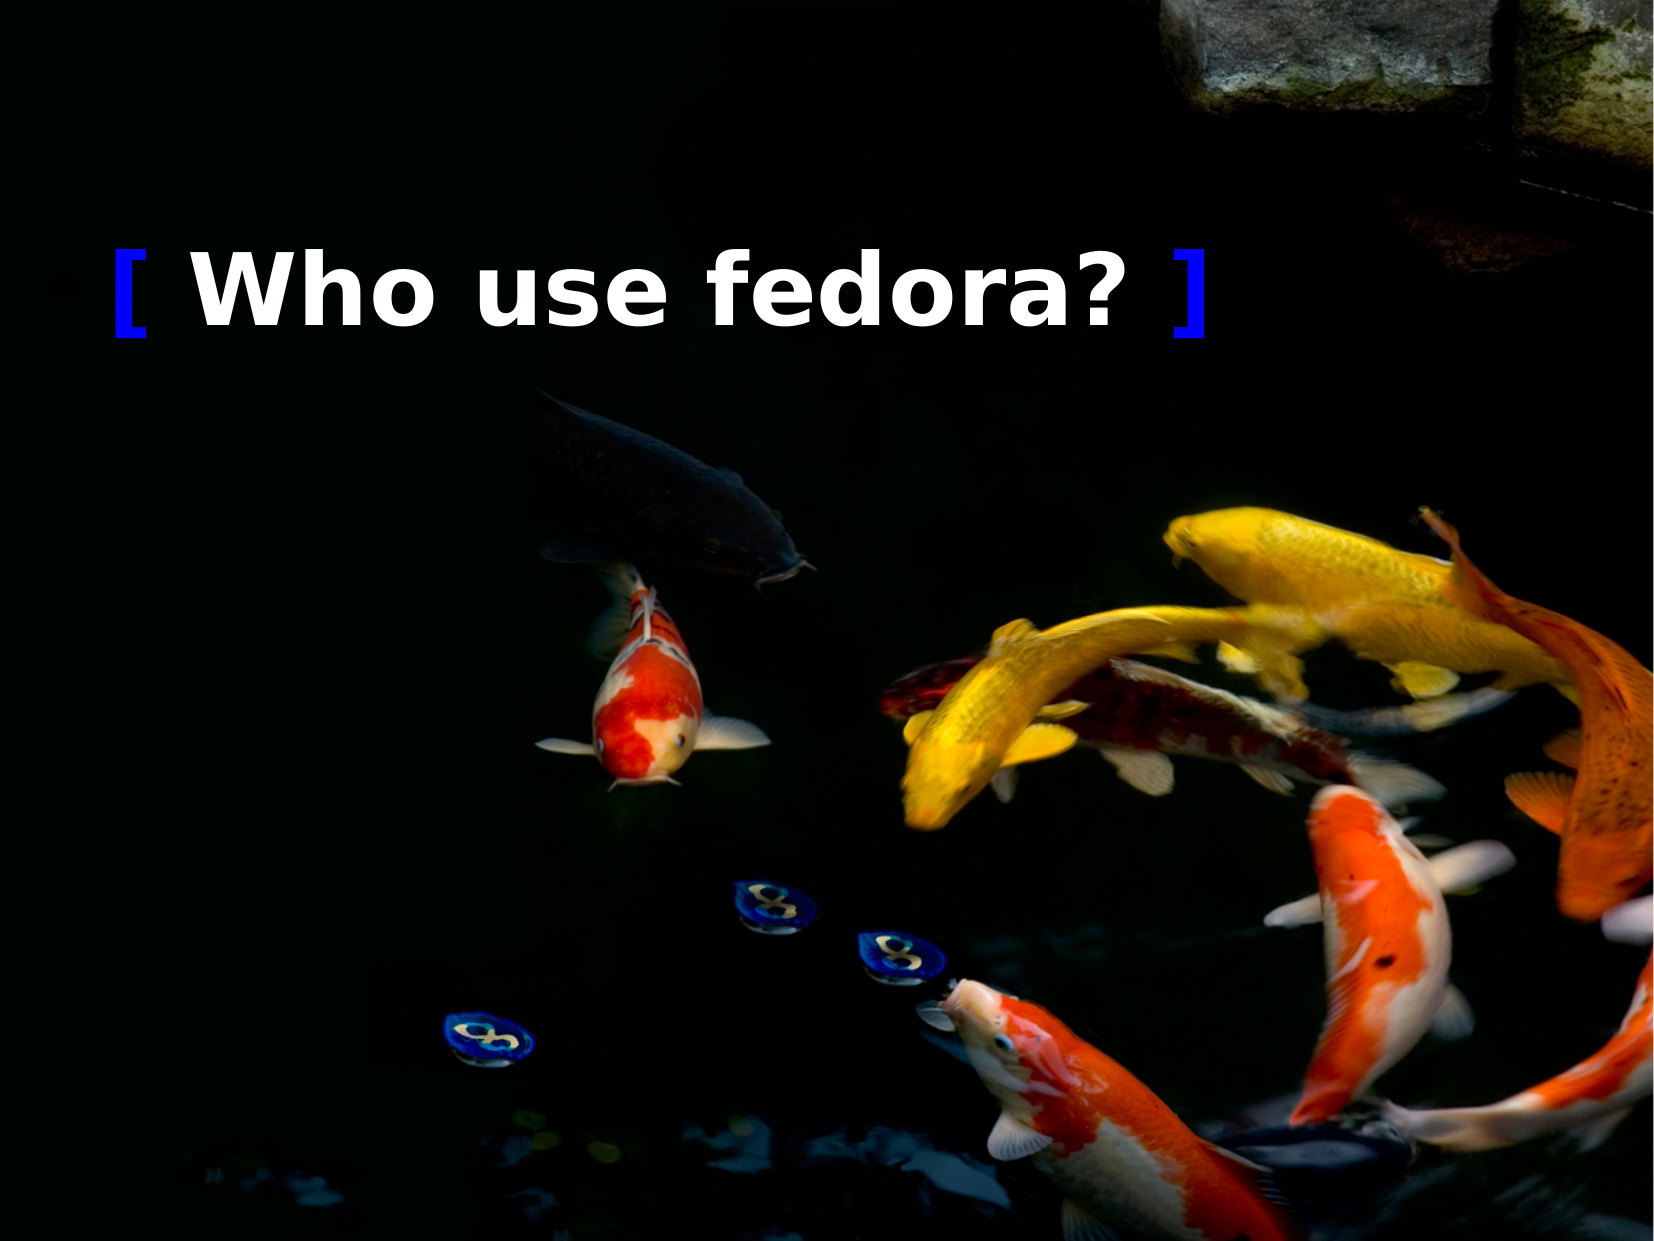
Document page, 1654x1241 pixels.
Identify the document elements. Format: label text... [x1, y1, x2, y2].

picture [0, 0, 1654, 1241]
text_box [ Who use fedora? ] [36, 225, 1651, 405]
